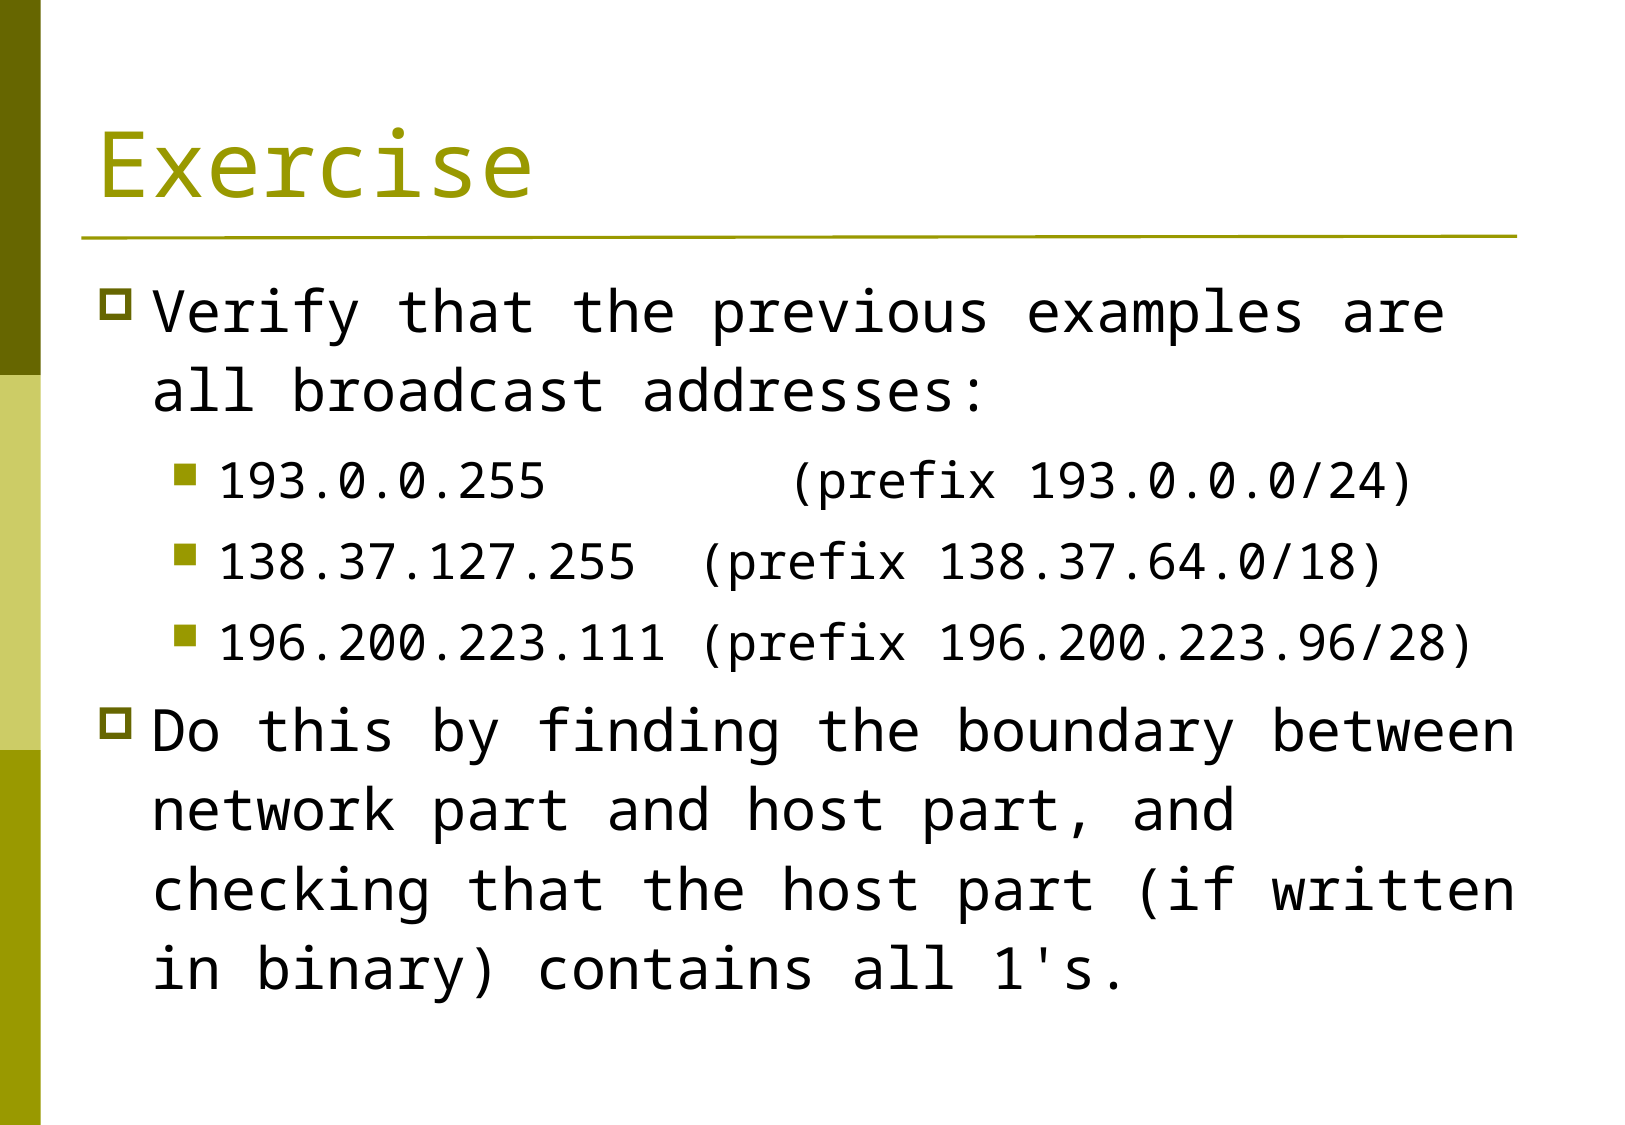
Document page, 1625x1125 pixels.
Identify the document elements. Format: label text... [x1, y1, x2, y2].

list Verify that the previous examples are all broadcast addresses: 193.0.0.255 (prefix 193.0.0.0/24)‏ 138.37.127.255 (prefix 138.37.64.0/18)‏ 196.200.223.111 (prefix 196.200.223.96/28)‏ Do this by finding the boundary between network part and host part, and checking that the host part (if written in binary) contains all 1's. [81, 262, 1544, 1006]
title Exercise [81, 45, 1544, 233]
